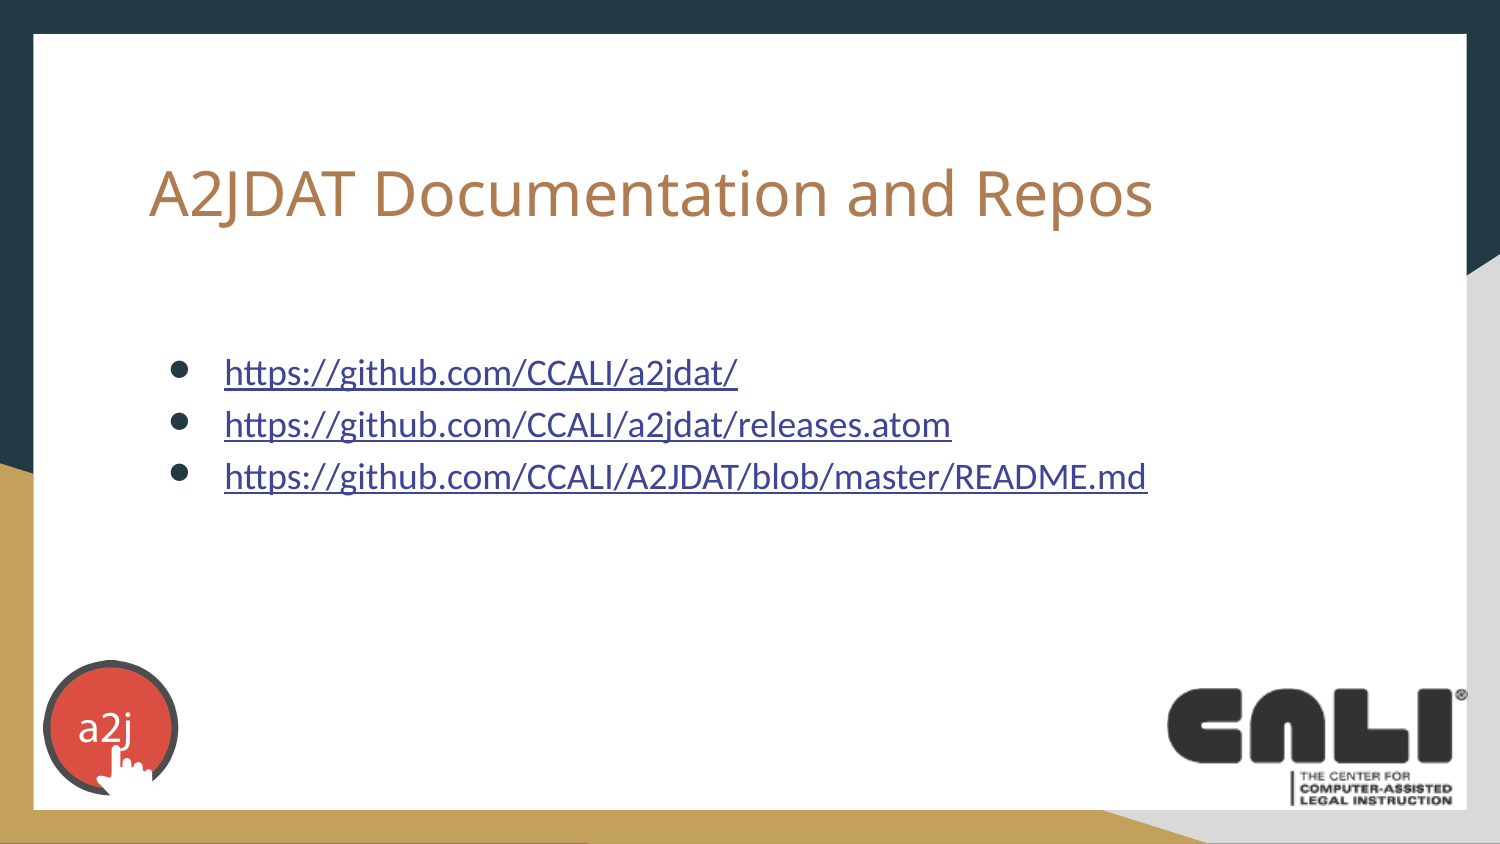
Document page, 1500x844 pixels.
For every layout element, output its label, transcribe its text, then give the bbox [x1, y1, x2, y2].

picture [43, 660, 182, 806]
list https://github.com/CCALI/a2jdat/ https://github.com/CCALI/a2jdat/releases.atom https://github.com/CCALI/A2JDAT/blob/master/README.md [134, 326, 1366, 729]
title A2JDAT Documentation and Repos [134, 138, 1366, 296]
picture [1167, 688, 1468, 806]
